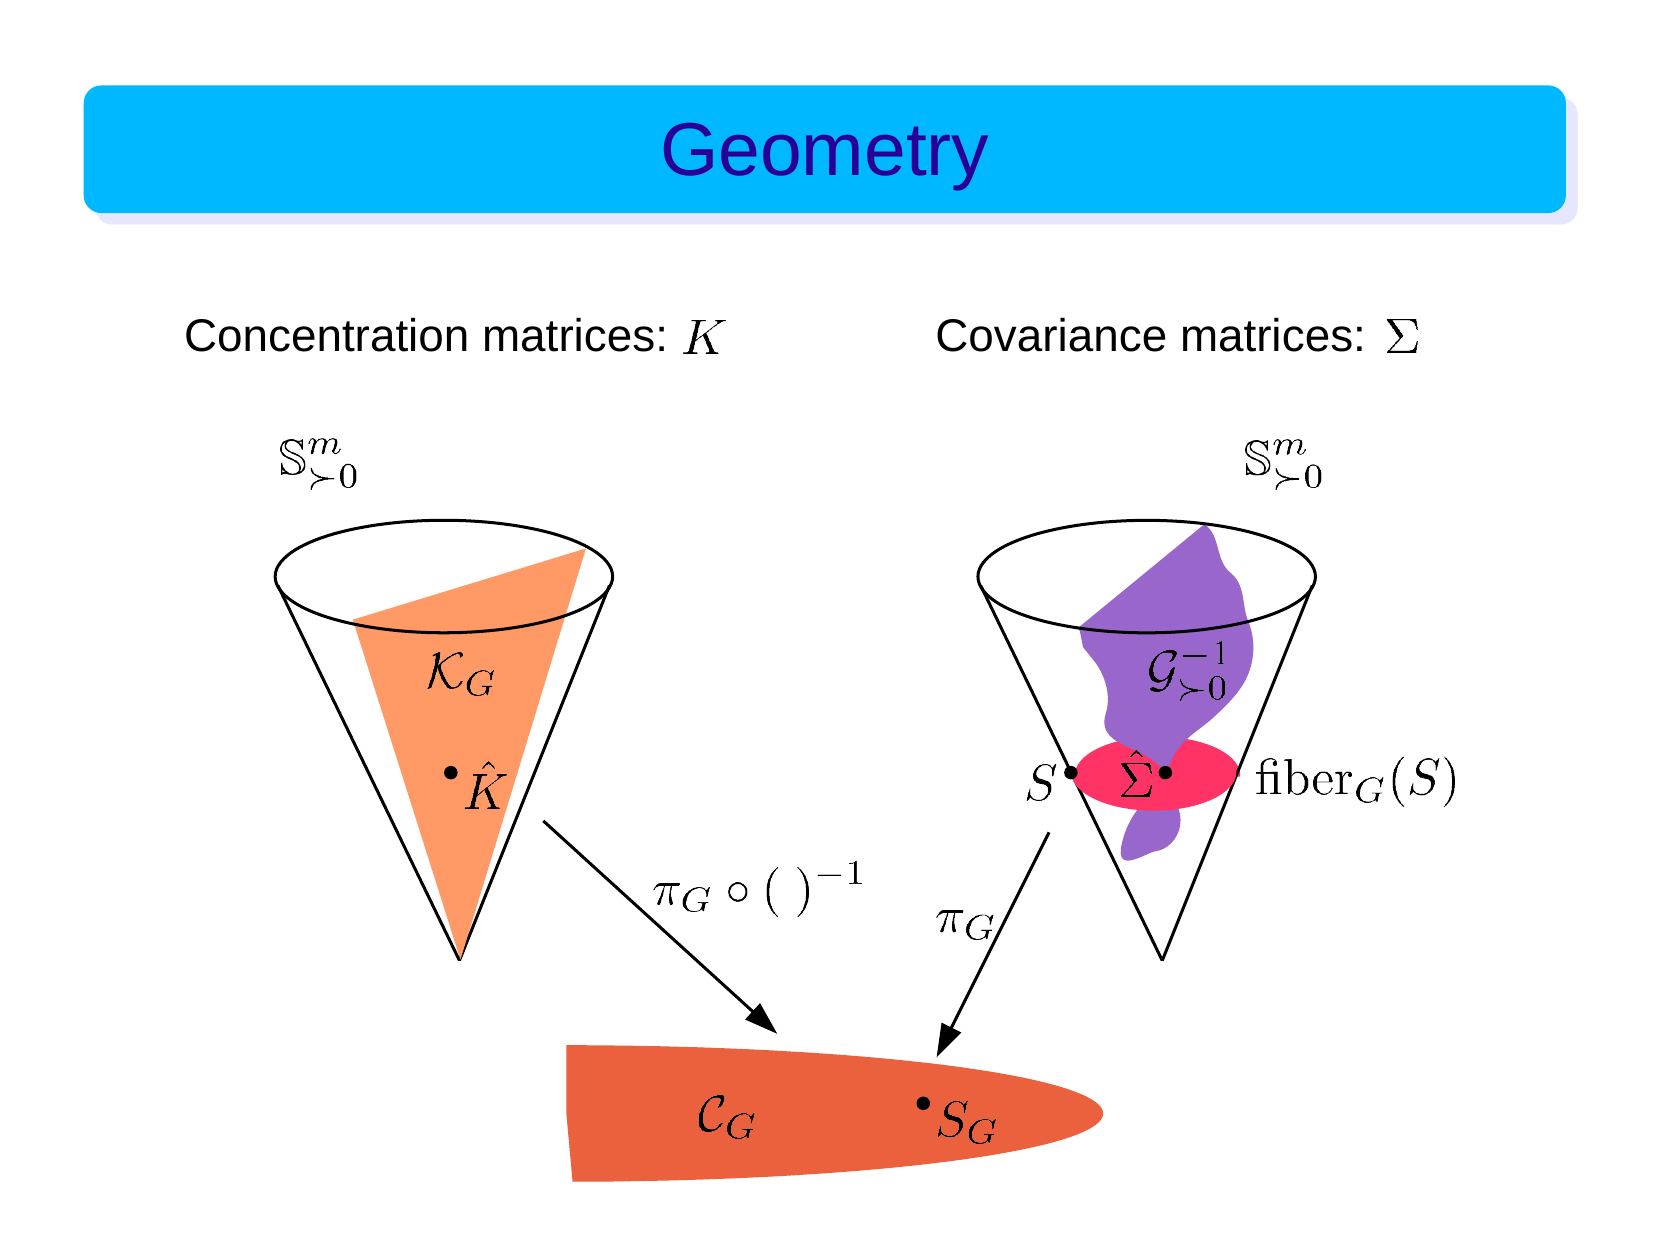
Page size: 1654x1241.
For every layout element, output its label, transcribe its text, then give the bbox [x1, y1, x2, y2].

text_box [1065, 767, 1237, 811]
text_box [918, 1098, 929, 1109]
picture [1240, 432, 1326, 497]
picture [1251, 750, 1467, 811]
picture [1114, 744, 1160, 804]
picture [275, 431, 361, 497]
picture [648, 856, 869, 922]
picture [1380, 315, 1426, 361]
list Concentration matrices: Covariance matrices: [100, 309, 1589, 1164]
picture [931, 1098, 1007, 1149]
picture [694, 1092, 765, 1143]
text_box [352, 548, 586, 631]
picture [459, 755, 519, 816]
text_box [570, 1164, 928, 1182]
picture [422, 649, 508, 700]
picture [931, 903, 1007, 944]
text_box [354, 618, 565, 960]
picture [677, 316, 738, 361]
picture [1138, 637, 1233, 708]
picture [1020, 761, 1070, 807]
title Geometry [83, 85, 1566, 214]
